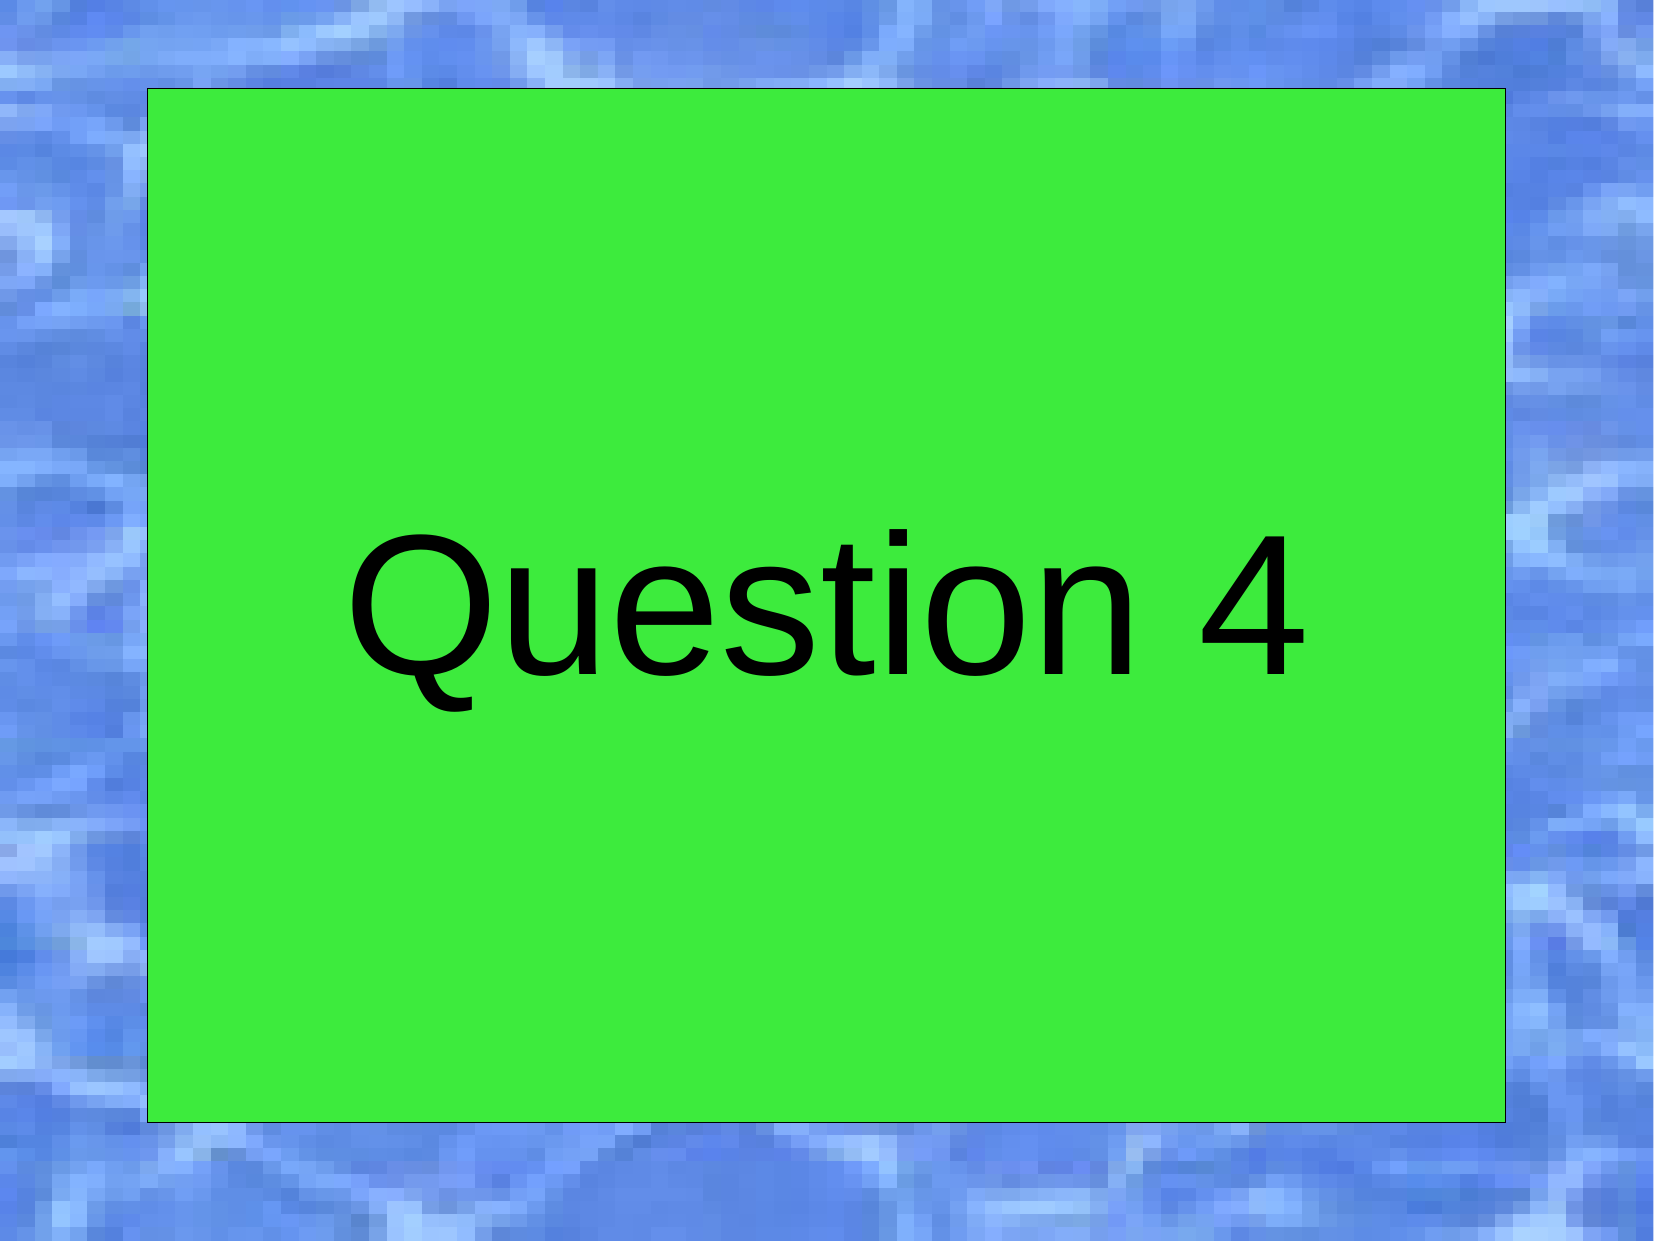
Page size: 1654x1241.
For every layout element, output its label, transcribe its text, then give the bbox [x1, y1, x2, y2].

text_box Question 4 [147, 88, 1506, 1123]
picture [0, 0, 1654, 1241]
